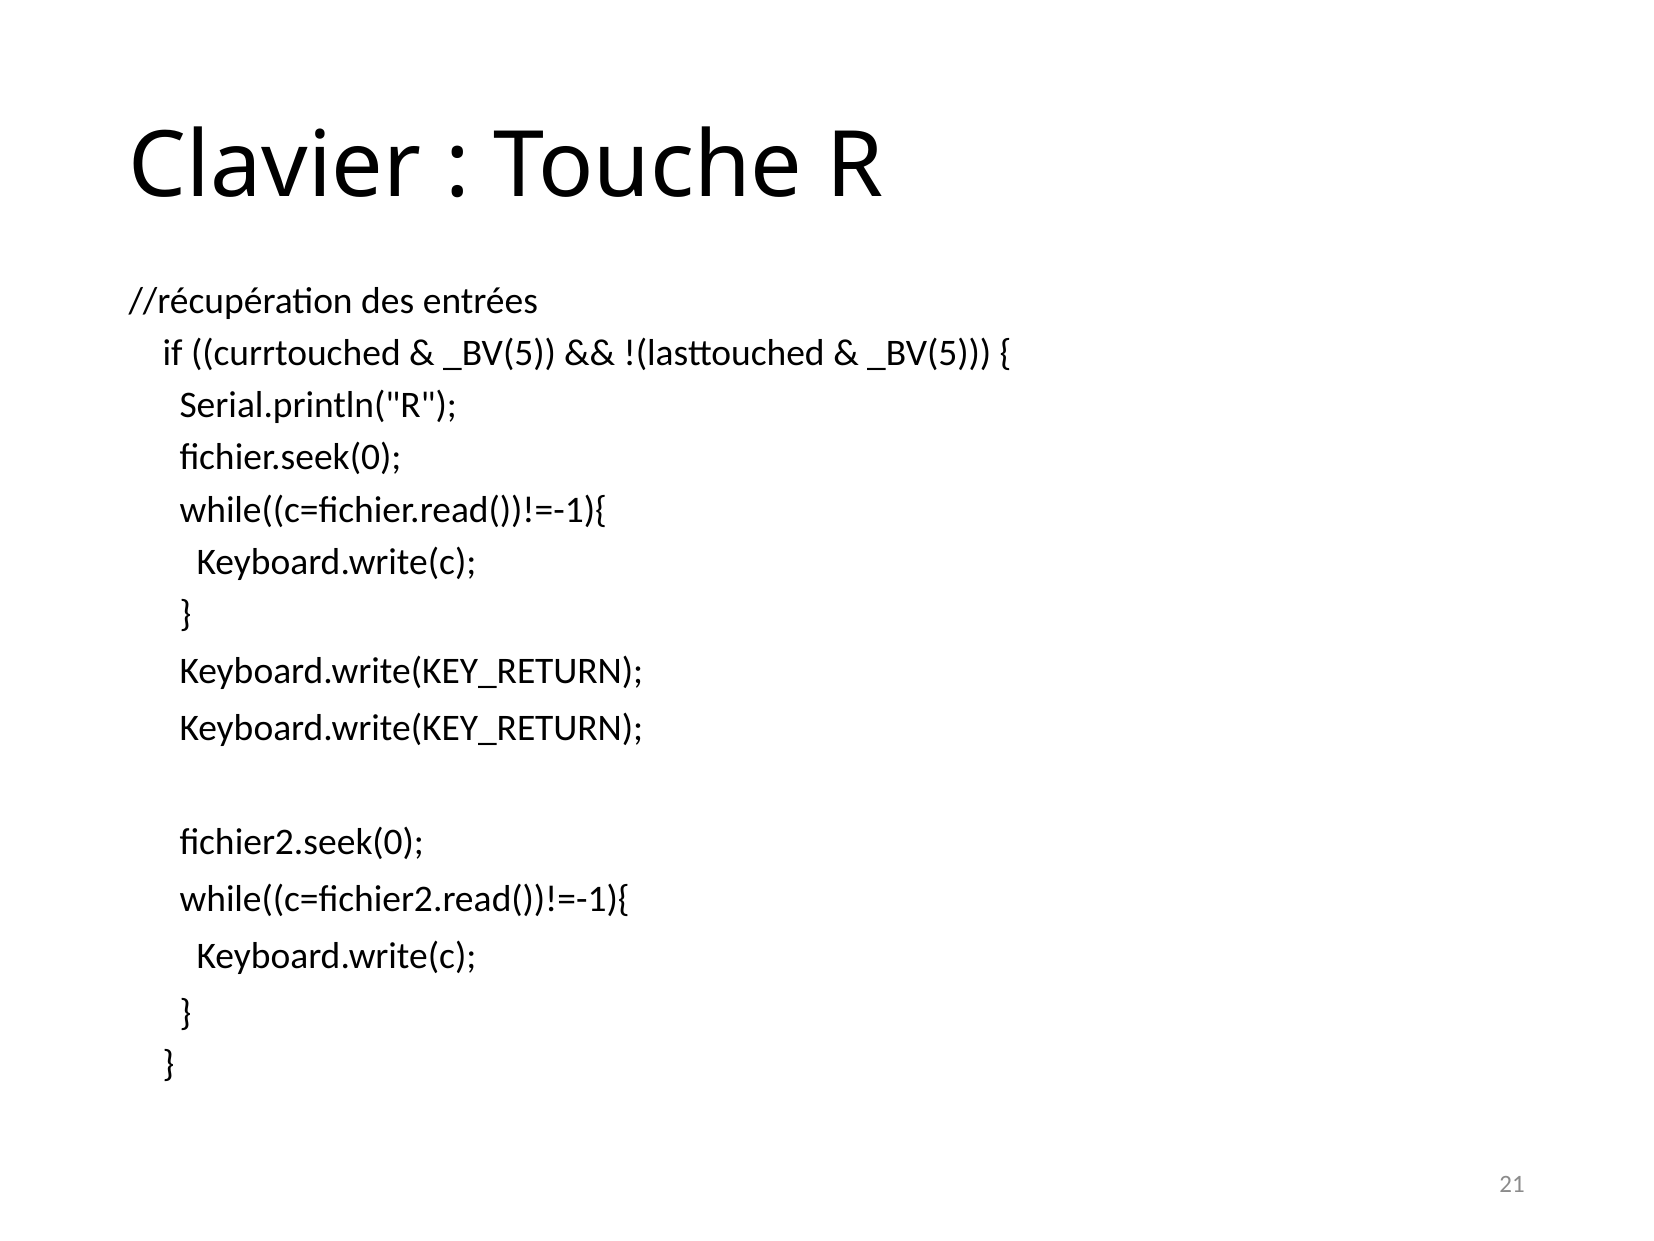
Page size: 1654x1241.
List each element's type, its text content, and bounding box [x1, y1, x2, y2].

title Clavier : Touche R [113, 66, 1540, 269]
list //récupération des entrées if ((currtouched & _BV(5)) && !(lasttouched & _BV(5))) { Serial.println("R"); fichier.seek(0); while((c=fichier.read())!=-1){ Keyboard.write(c); } Keyboard.write(KEY_RETURN); Keyboard.write(KEY_RETURN); fichier2.seek(0); while((c=fichier2.read())!=-1){ Keyboard.write(c); } } [113, 273, 1453, 1226]
slide_number <numéro> [1167, 1149, 1540, 1216]
